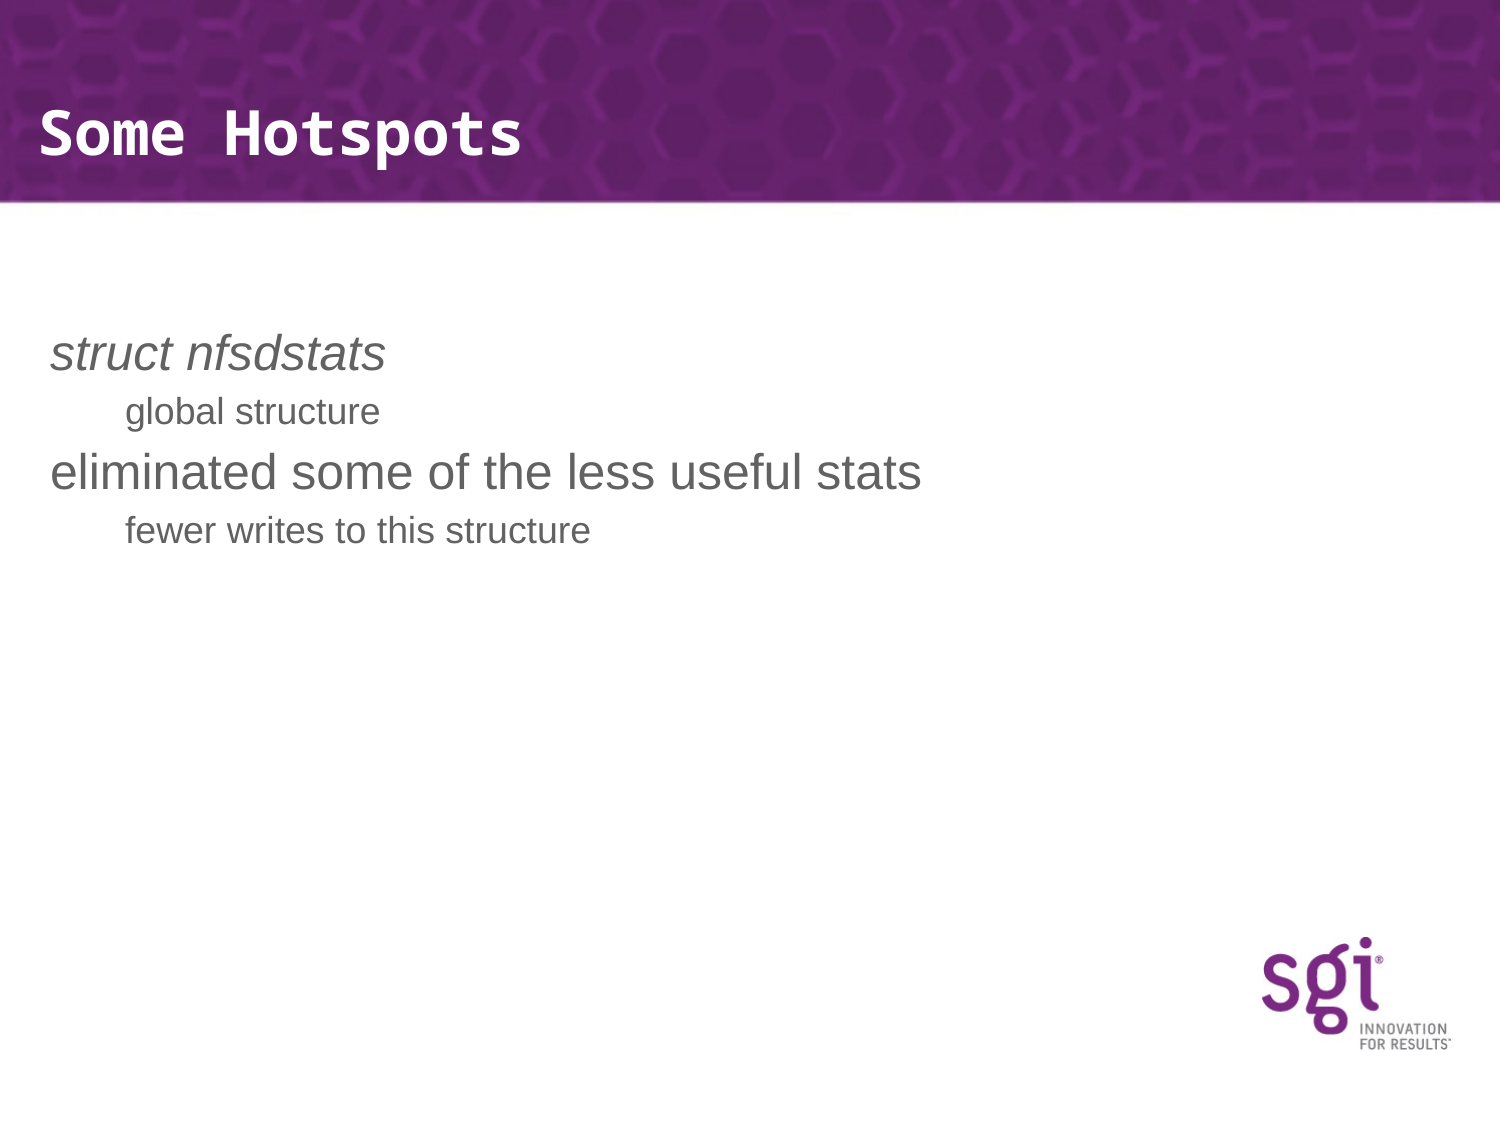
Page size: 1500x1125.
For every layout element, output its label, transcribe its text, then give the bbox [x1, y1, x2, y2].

title Some Hotspots [37, 37, 1313, 226]
list struct nfsdstats global structure eliminated some of the less useful stats fewer writes to this structure [50, 324, 1326, 848]
picture [0, 0, 1500, 1050]
